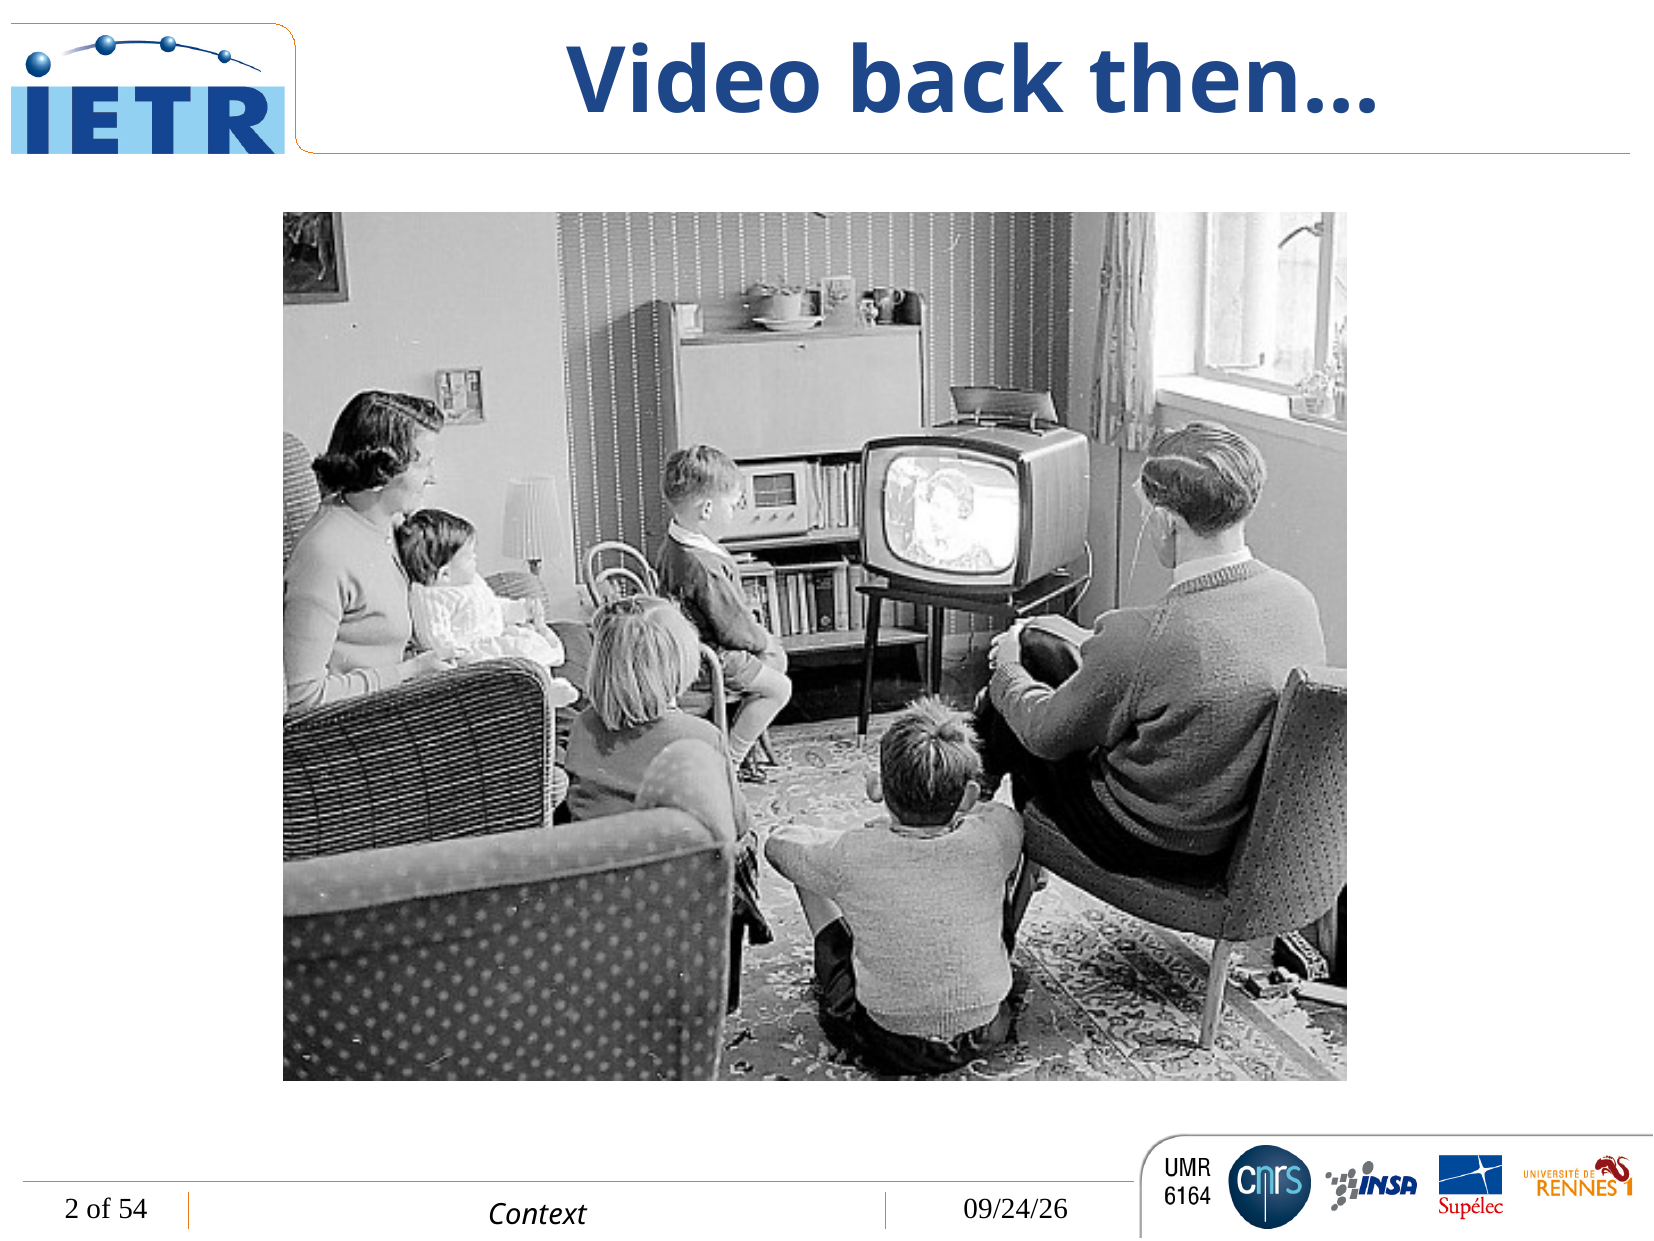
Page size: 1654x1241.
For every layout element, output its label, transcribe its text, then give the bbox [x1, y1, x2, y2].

title Video back then... [295, 0, 1654, 154]
picture [11, 35, 285, 154]
picture [1139, 1133, 1653, 1238]
picture [283, 212, 1347, 1081]
